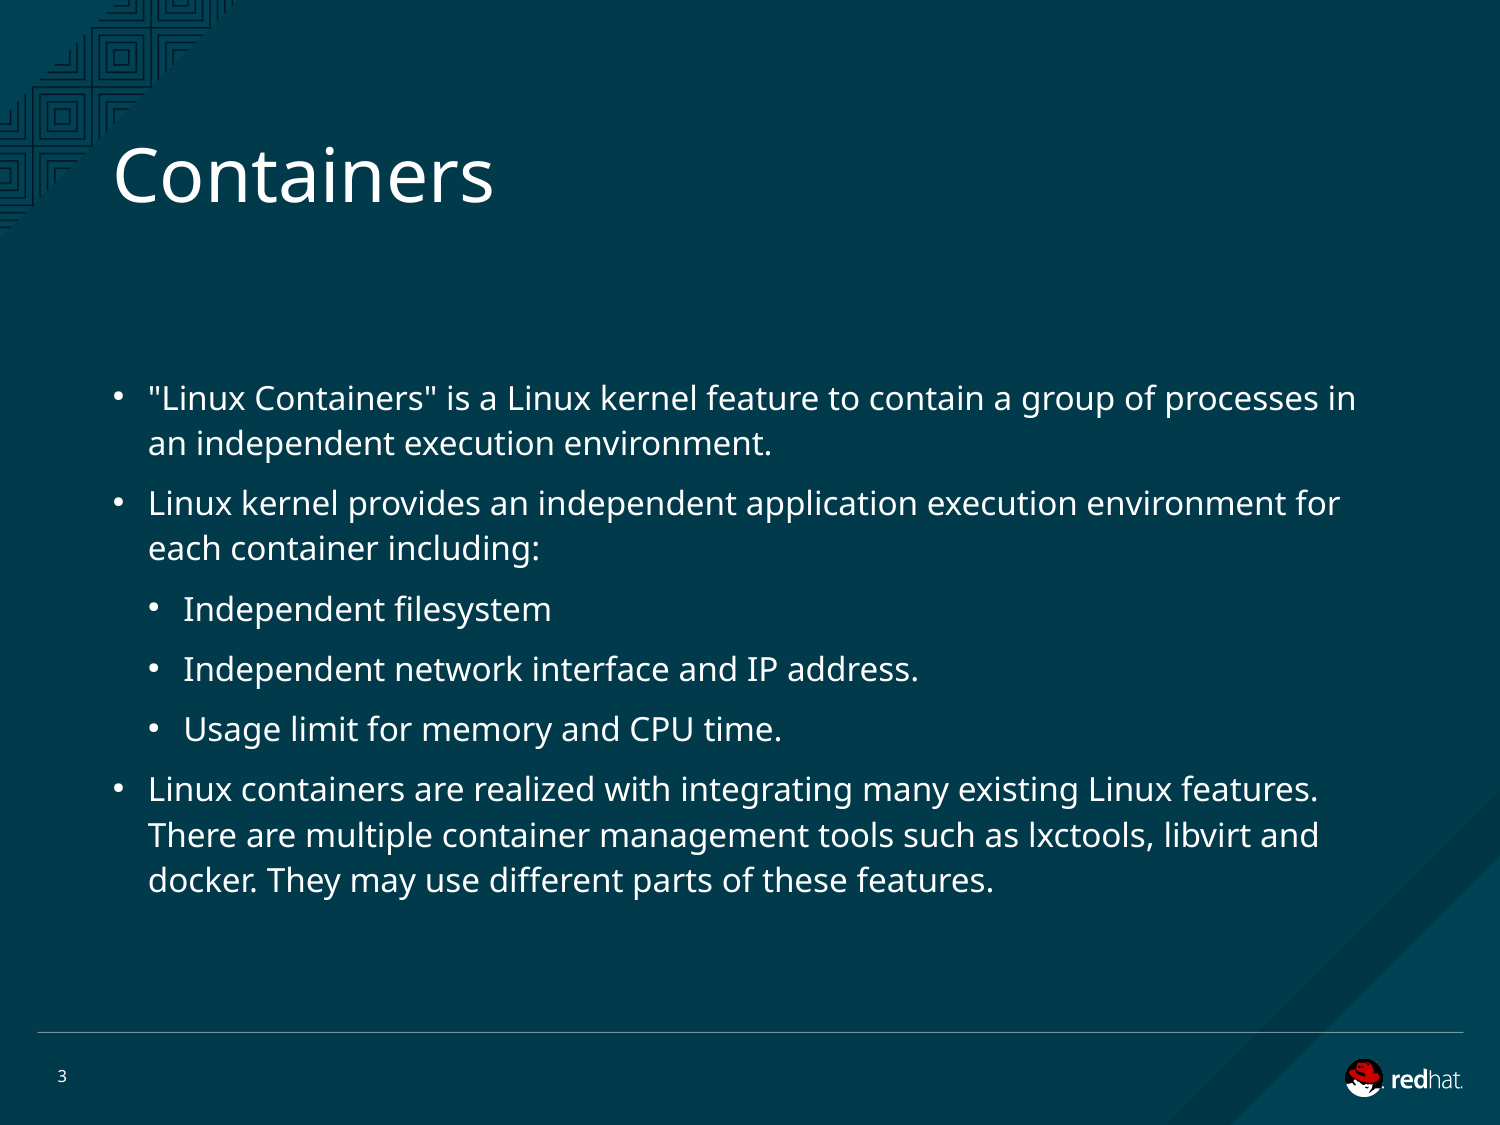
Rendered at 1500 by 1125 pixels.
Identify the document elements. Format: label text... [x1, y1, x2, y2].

text_box "Linux Containers" is a Linux kernel feature to contain a group of processes in an independent execution environment. Linux kernel provides an independent application execution environment for each container including: Independent filesystem Independent network interface and IP address. Usage limit for memory and CPU time. Linux containers are realized with integrating many existing Linux features. There are multiple container management tools such as lxctools, libvirt and docker. They may use different parts of these features. [112, 374, 1381, 932]
picture [1415, 1069, 1426, 1088]
picture [1401, 1075, 1412, 1088]
picture [1346, 1060, 1382, 1096]
picture [1393, 1075, 1399, 1088]
title Containers [112, 0, 1388, 225]
